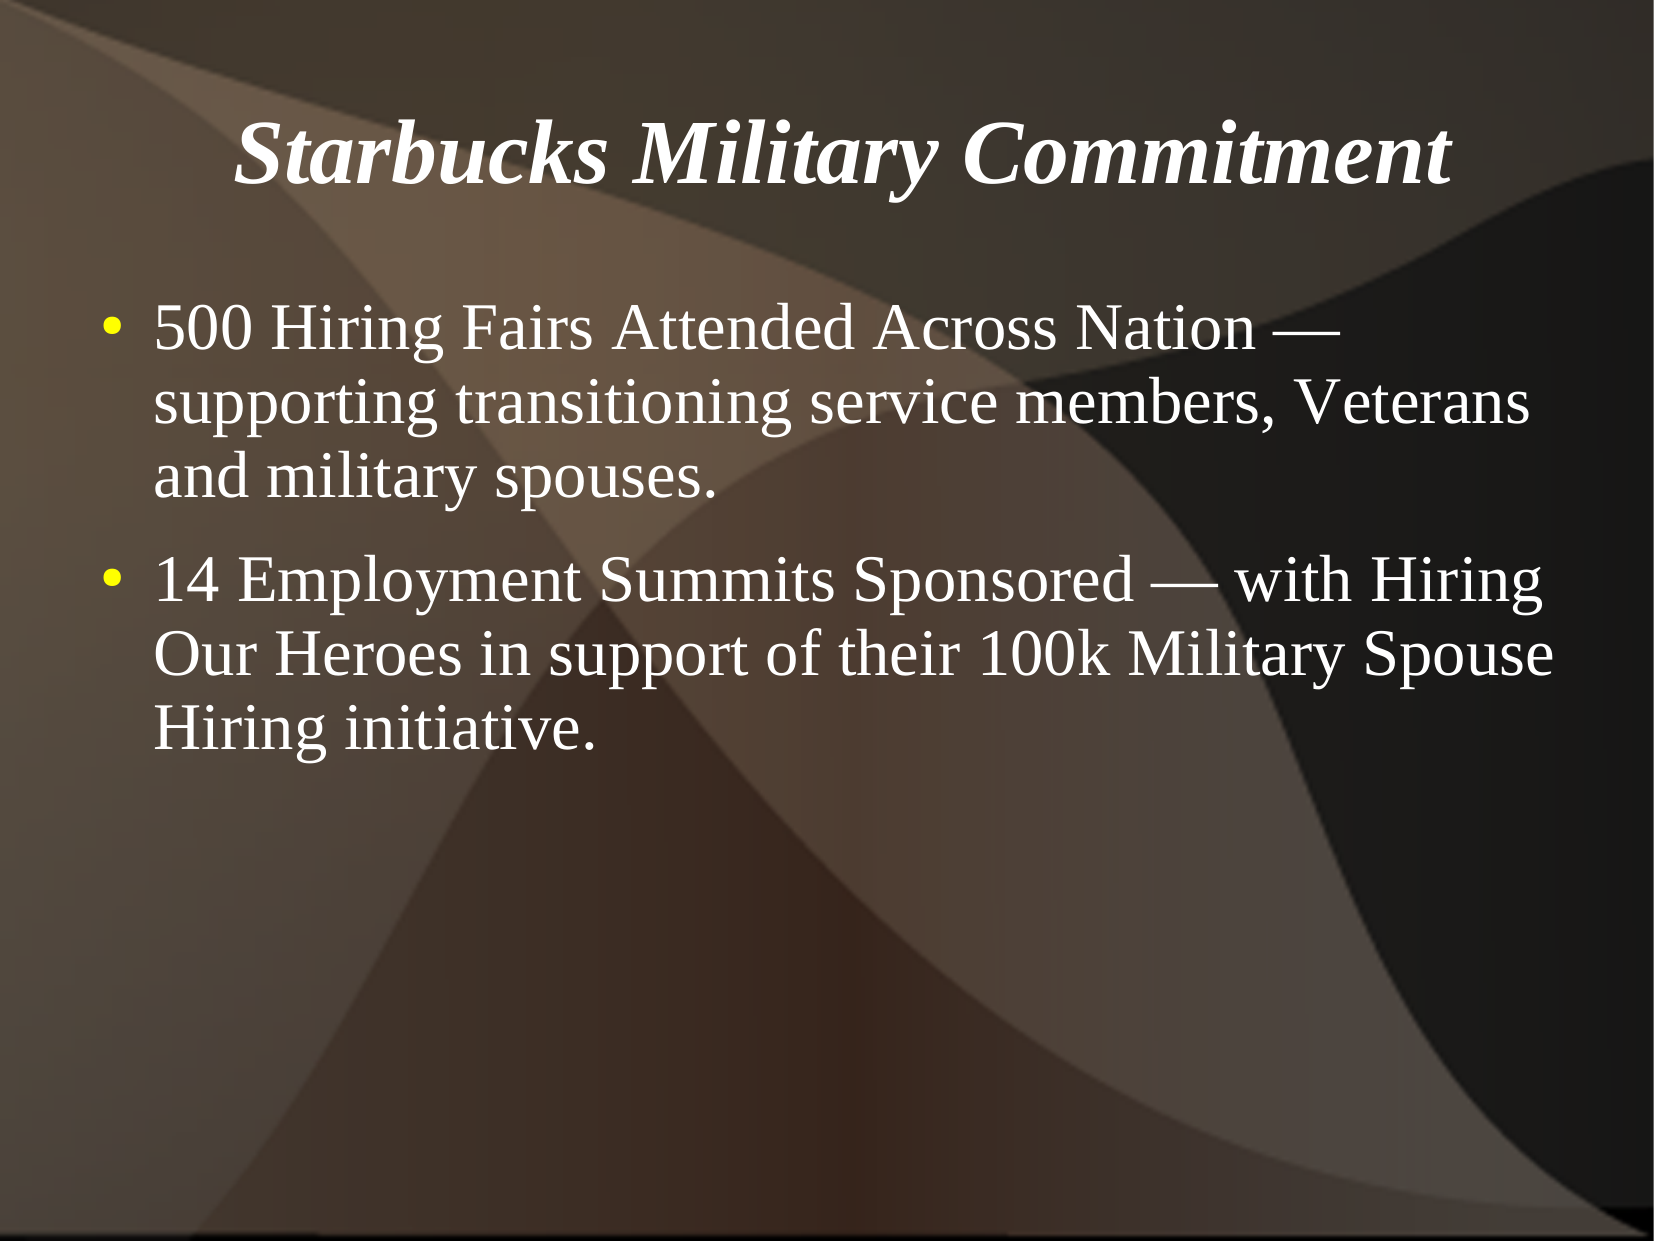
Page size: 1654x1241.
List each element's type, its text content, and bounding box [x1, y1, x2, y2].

list 500 Hiring Fairs Attended Across Nation — supporting transitioning service members, Veterans and military spouses. 14 Employment Summits Sponsored — with Hiring Our Heroes in support of their 100k Military Spouse Hiring initiative. [82, 290, 1571, 1109]
title Starbucks Military Commitment [82, 49, 1571, 257]
picture [0, 0, 1654, 1241]
